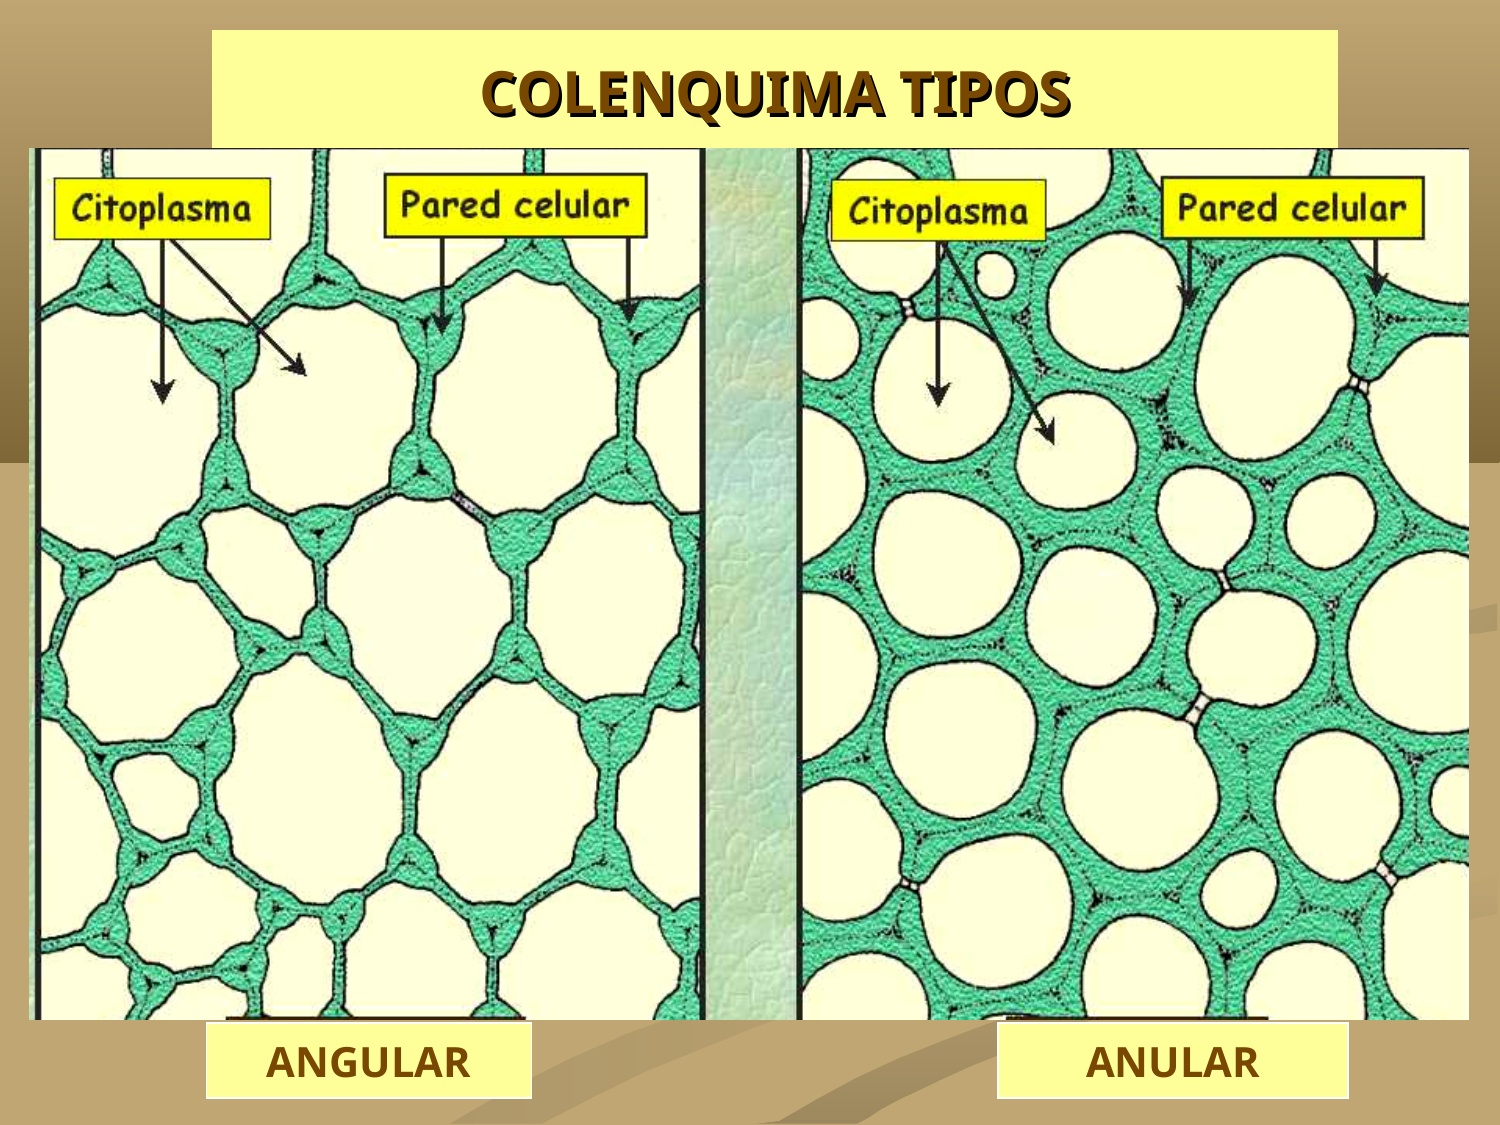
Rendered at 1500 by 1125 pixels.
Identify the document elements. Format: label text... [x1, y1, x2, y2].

title COLENQUIMA TIPOS [212, 30, 1338, 148]
text_box ANULAR [998, 1023, 1349, 1099]
chart [29, 148, 1469, 1020]
text_box ANGULAR [206, 1023, 532, 1099]
